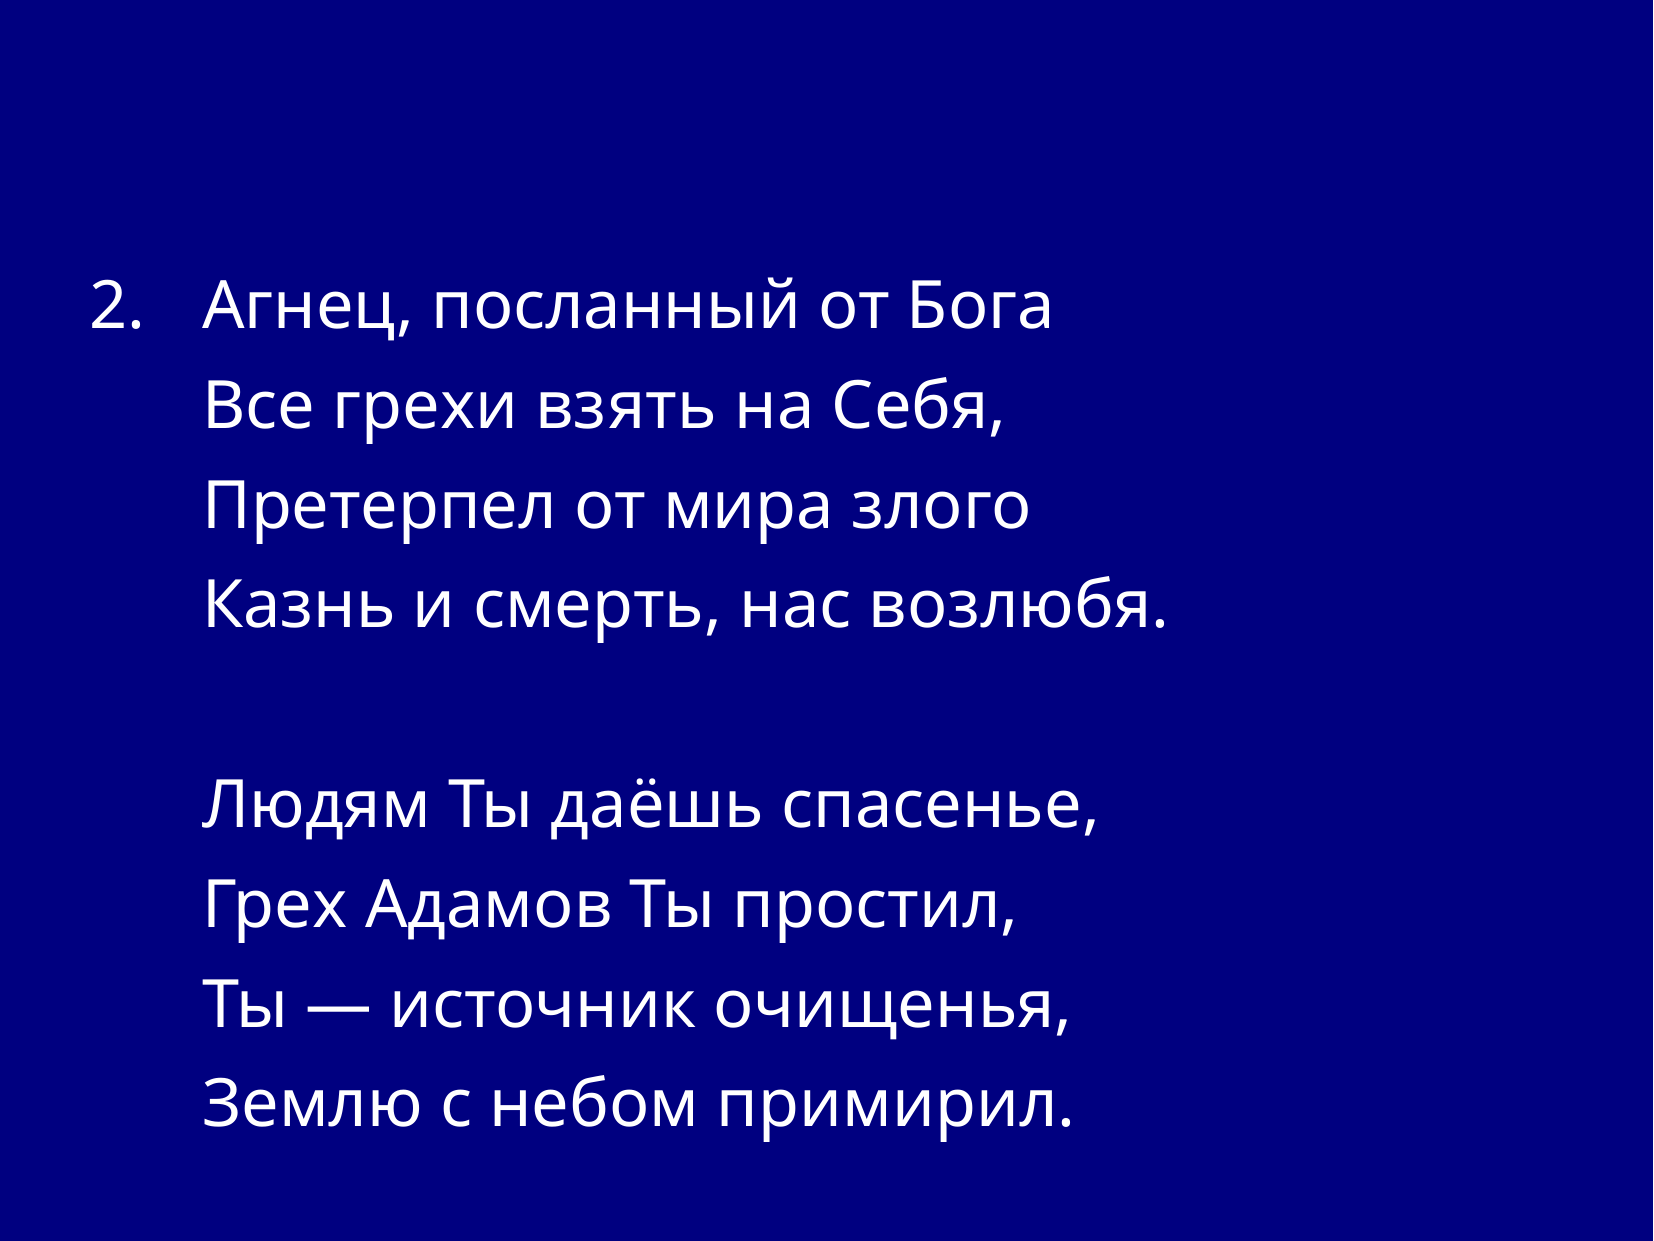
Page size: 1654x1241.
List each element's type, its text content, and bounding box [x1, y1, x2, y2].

text_box 2. Агнец, посланный от Бога Все грехи взять на Себя, Претерпел от мира злого Казнь и смерть, нас возлюбя. Людям Ты даёшь спасенье, Грех Адамов Ты простил, Ты — источник очищенья, Землю с небом примирил. [75, 150, 1576, 1163]
